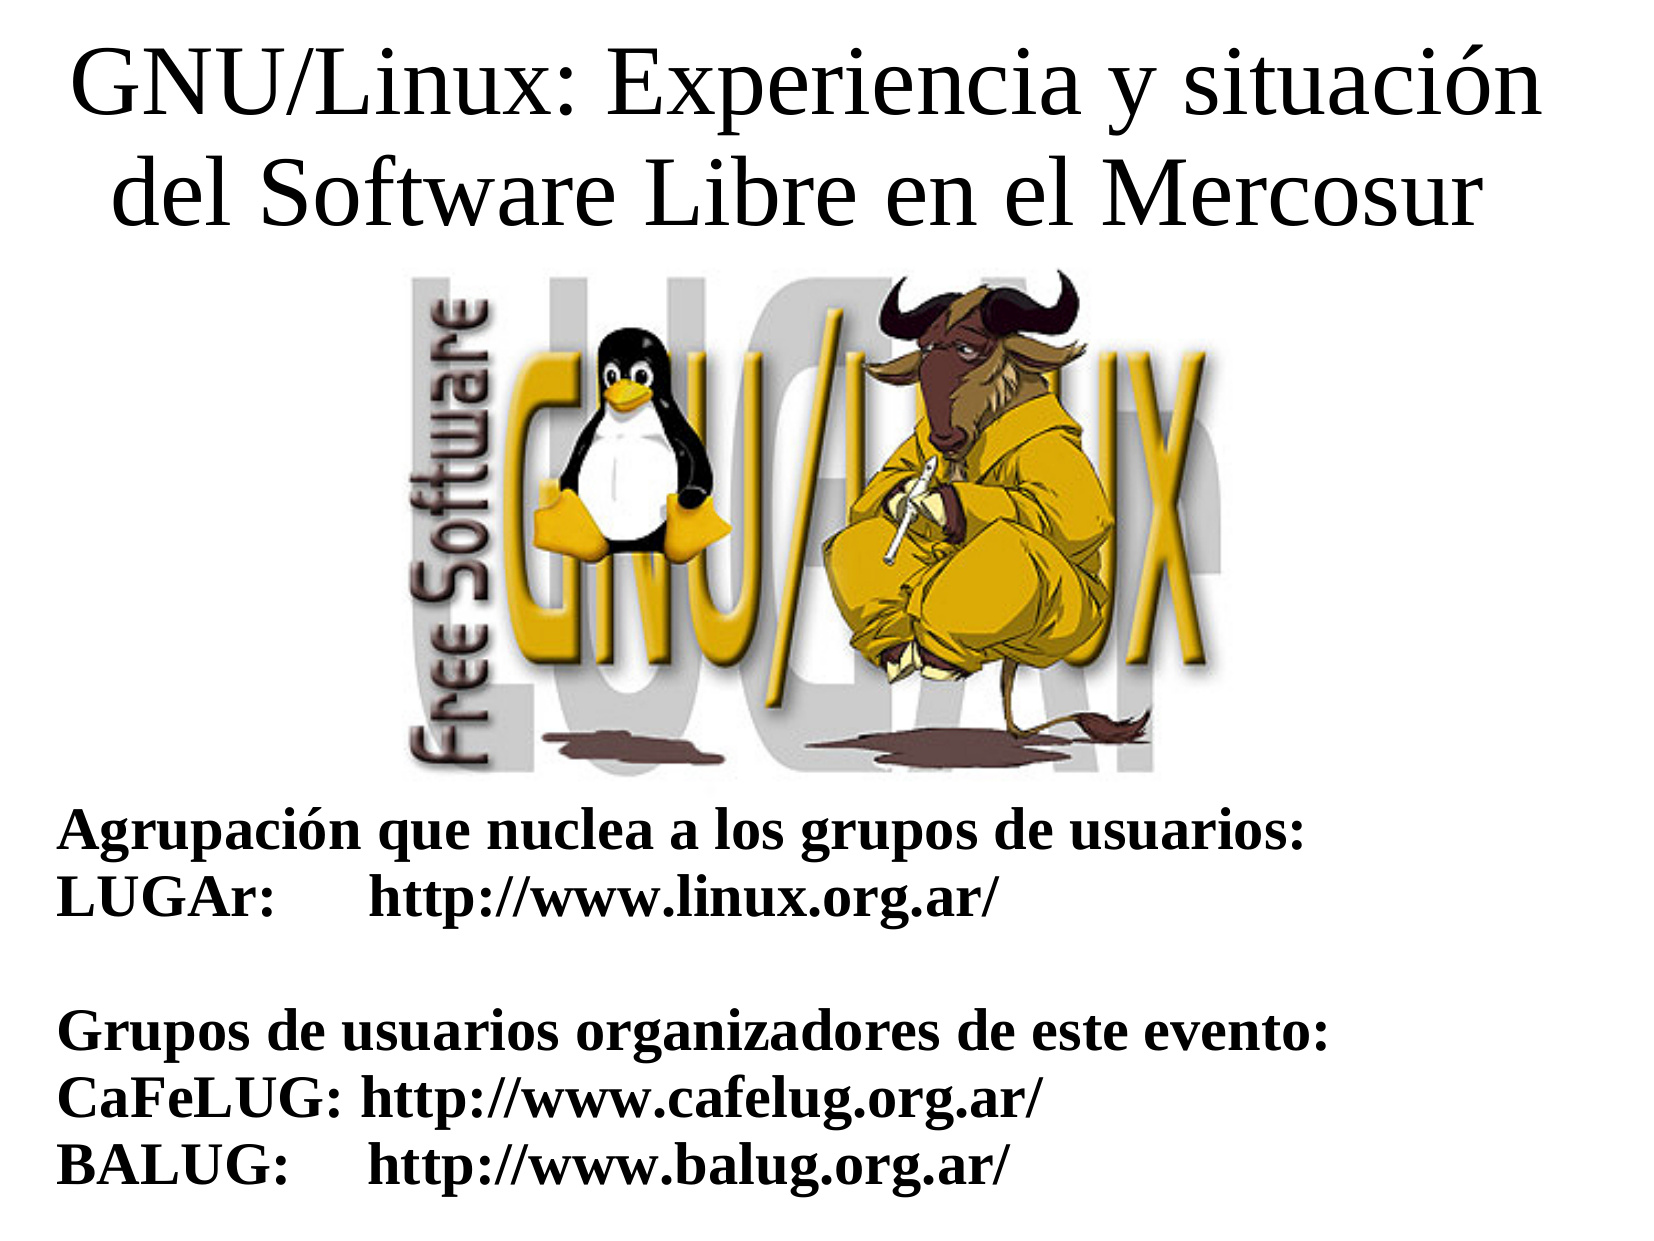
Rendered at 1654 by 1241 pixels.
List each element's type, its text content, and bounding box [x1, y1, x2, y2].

text_box GNU/Linux: Experiencia y situación del Software Libre en el Mercosur [51, 25, 1603, 303]
text_box Agrupación que nuclea a los grupos de usuarios: LUGAr: http://www.linux.org.ar/ Grupos de usuarios organizadores de este evento: CaFeLUG: http://www.cafelug.org.ar/ BALUG: http://www.balug.org.ar/ [56, 795, 1580, 1241]
picture [367, 251, 1250, 795]
